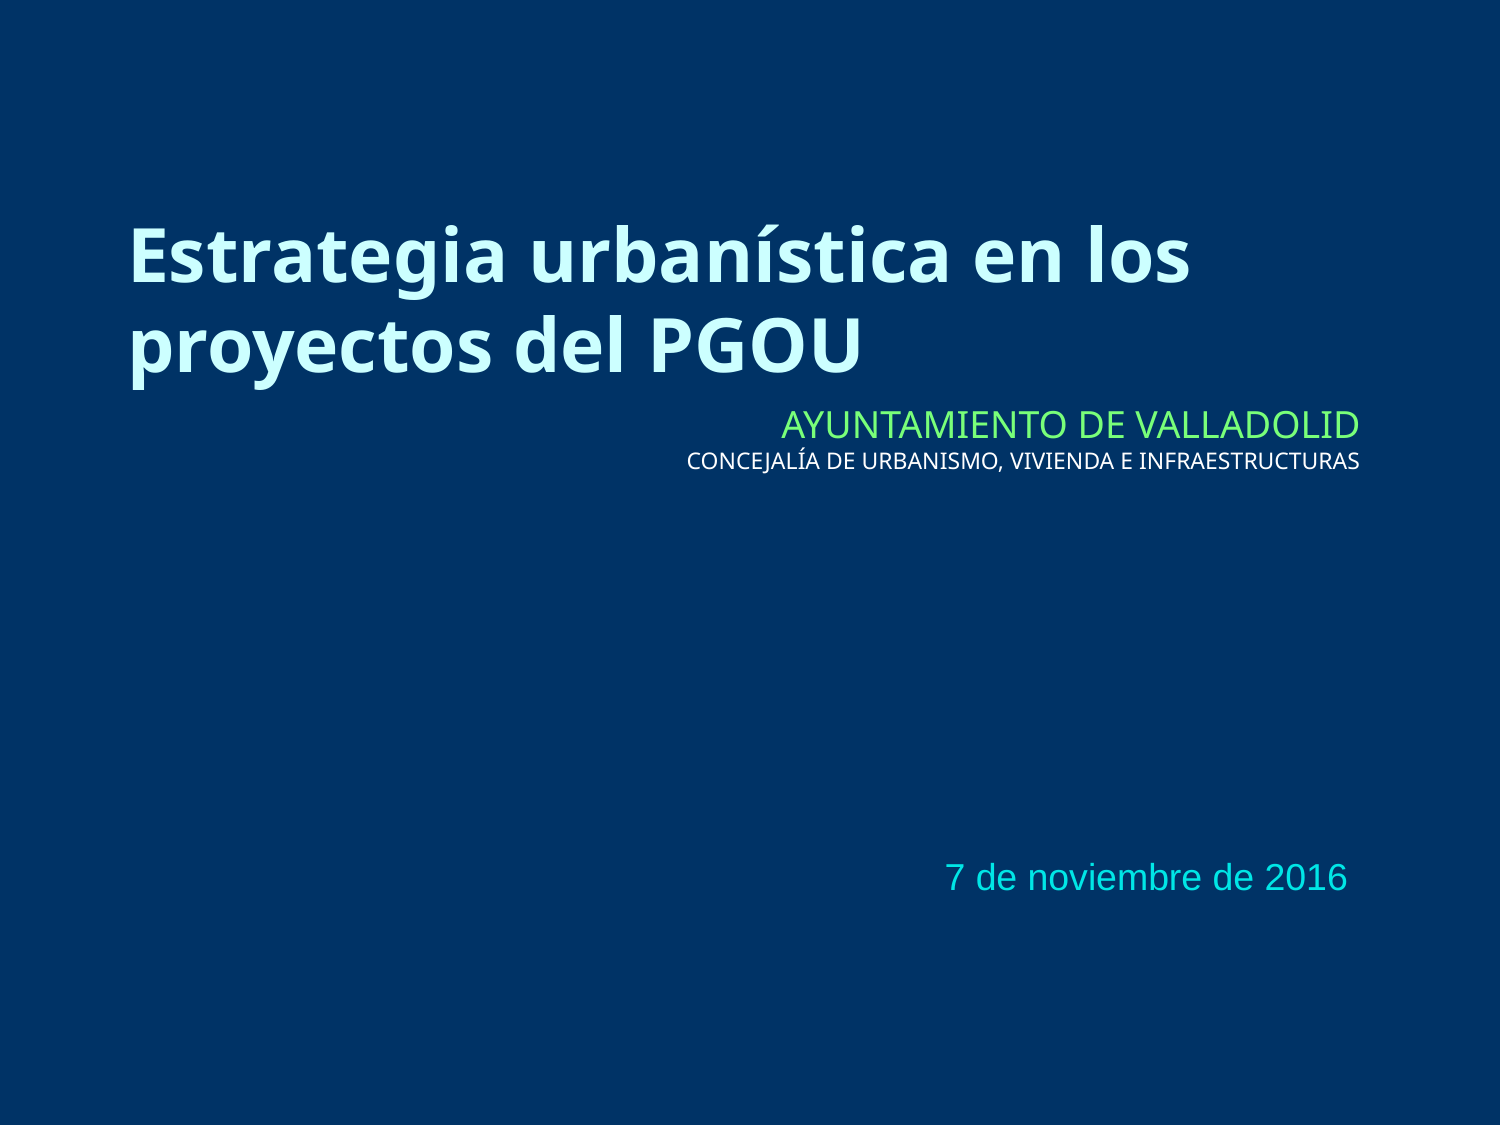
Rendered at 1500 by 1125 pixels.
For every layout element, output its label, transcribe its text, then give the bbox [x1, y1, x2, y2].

text_box AYUNTAMIENTO DE VALLADOLID CONCEJALÍA DE URBANISMO, VIVIENDA E INFRAESTRUCTURAS [625, 394, 1376, 509]
text_box 7 de noviembre de 2016 [929, 845, 1363, 906]
title Estrategia urbanística en los proyectos del PGOU [112, 203, 1463, 391]
